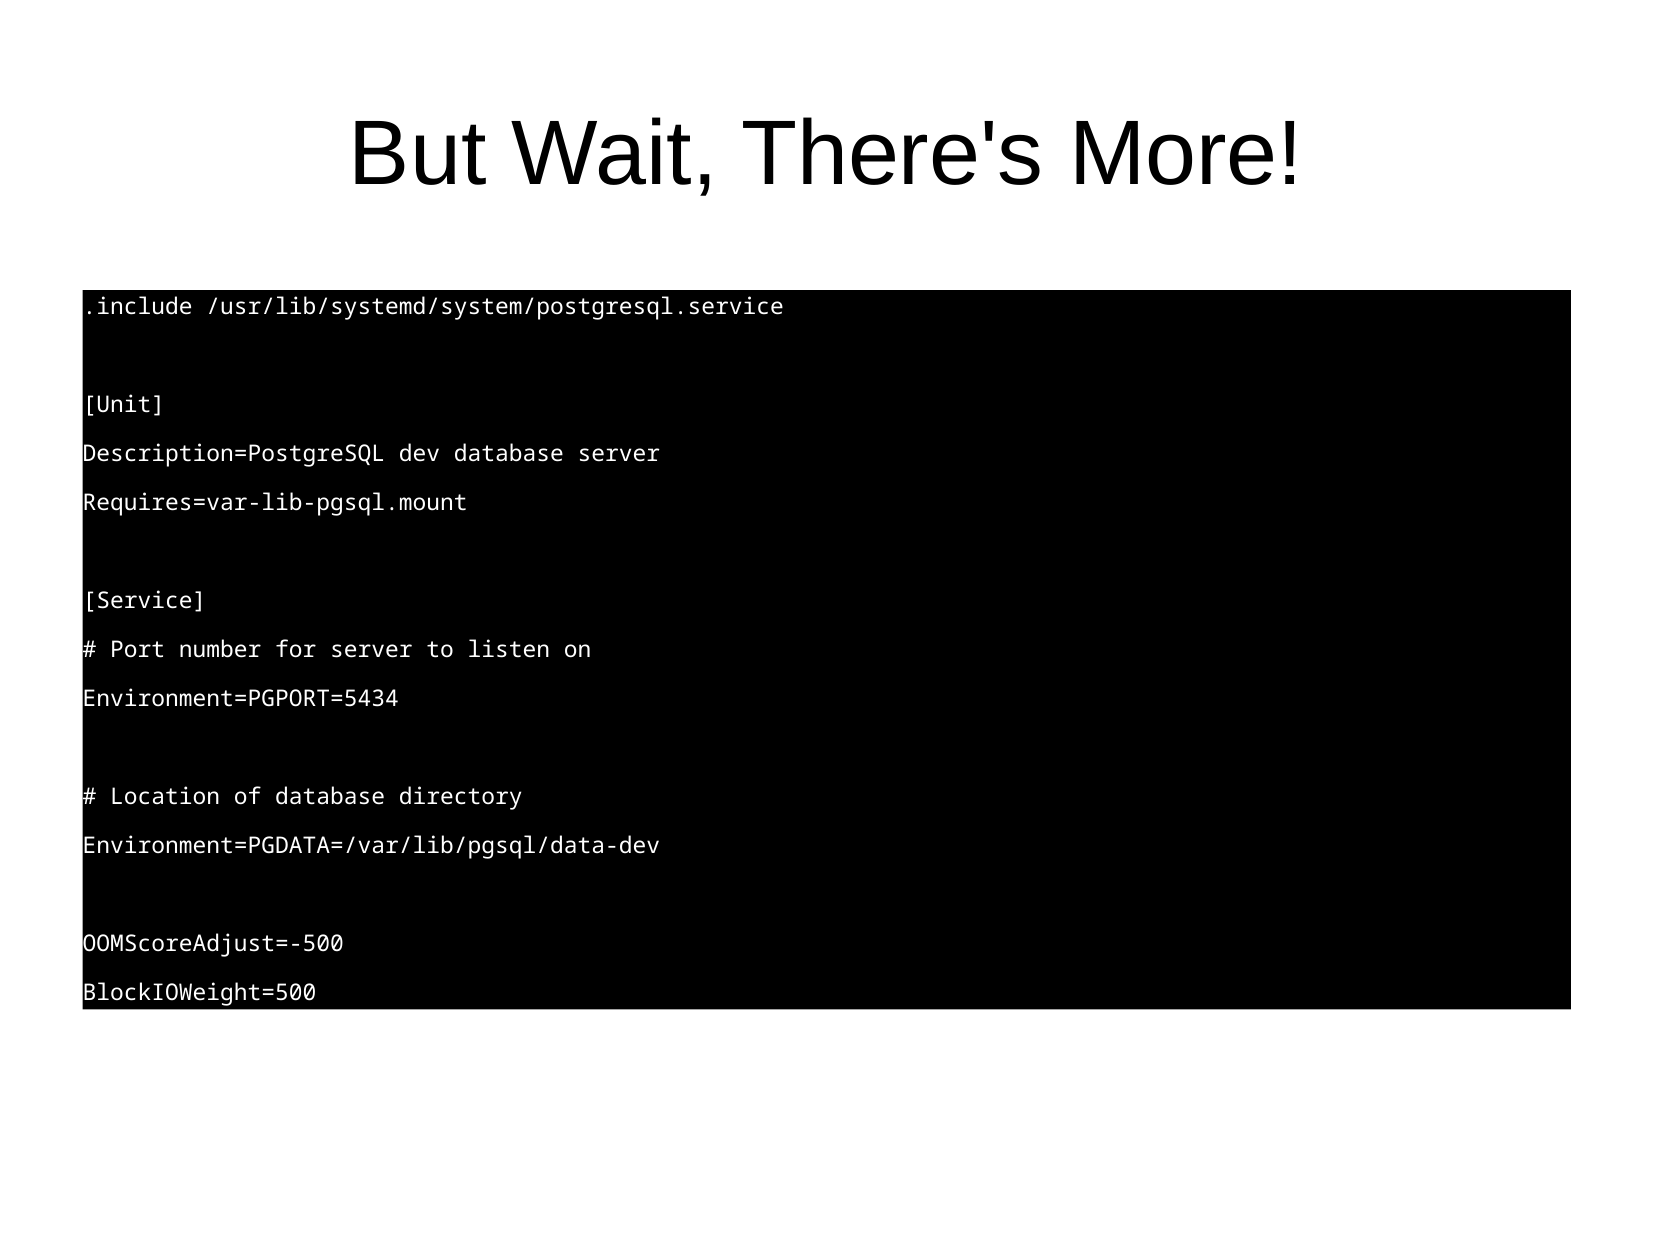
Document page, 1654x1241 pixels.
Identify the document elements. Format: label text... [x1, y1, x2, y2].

list .include /usr/lib/systemd/system/postgresql.service [Unit] Description=PostgreSQL dev database server Requires=var-lib-pgsql.mount [Service] # Port number for server to listen on Environment=PGPORT=5434 # Location of database directory Environment=PGDATA=/var/lib/pgsql/data-dev OOMScoreAdjust=-500 BlockIOWeight=500 [82, 290, 1571, 1010]
title But Wait, There's More! [82, 49, 1571, 257]
